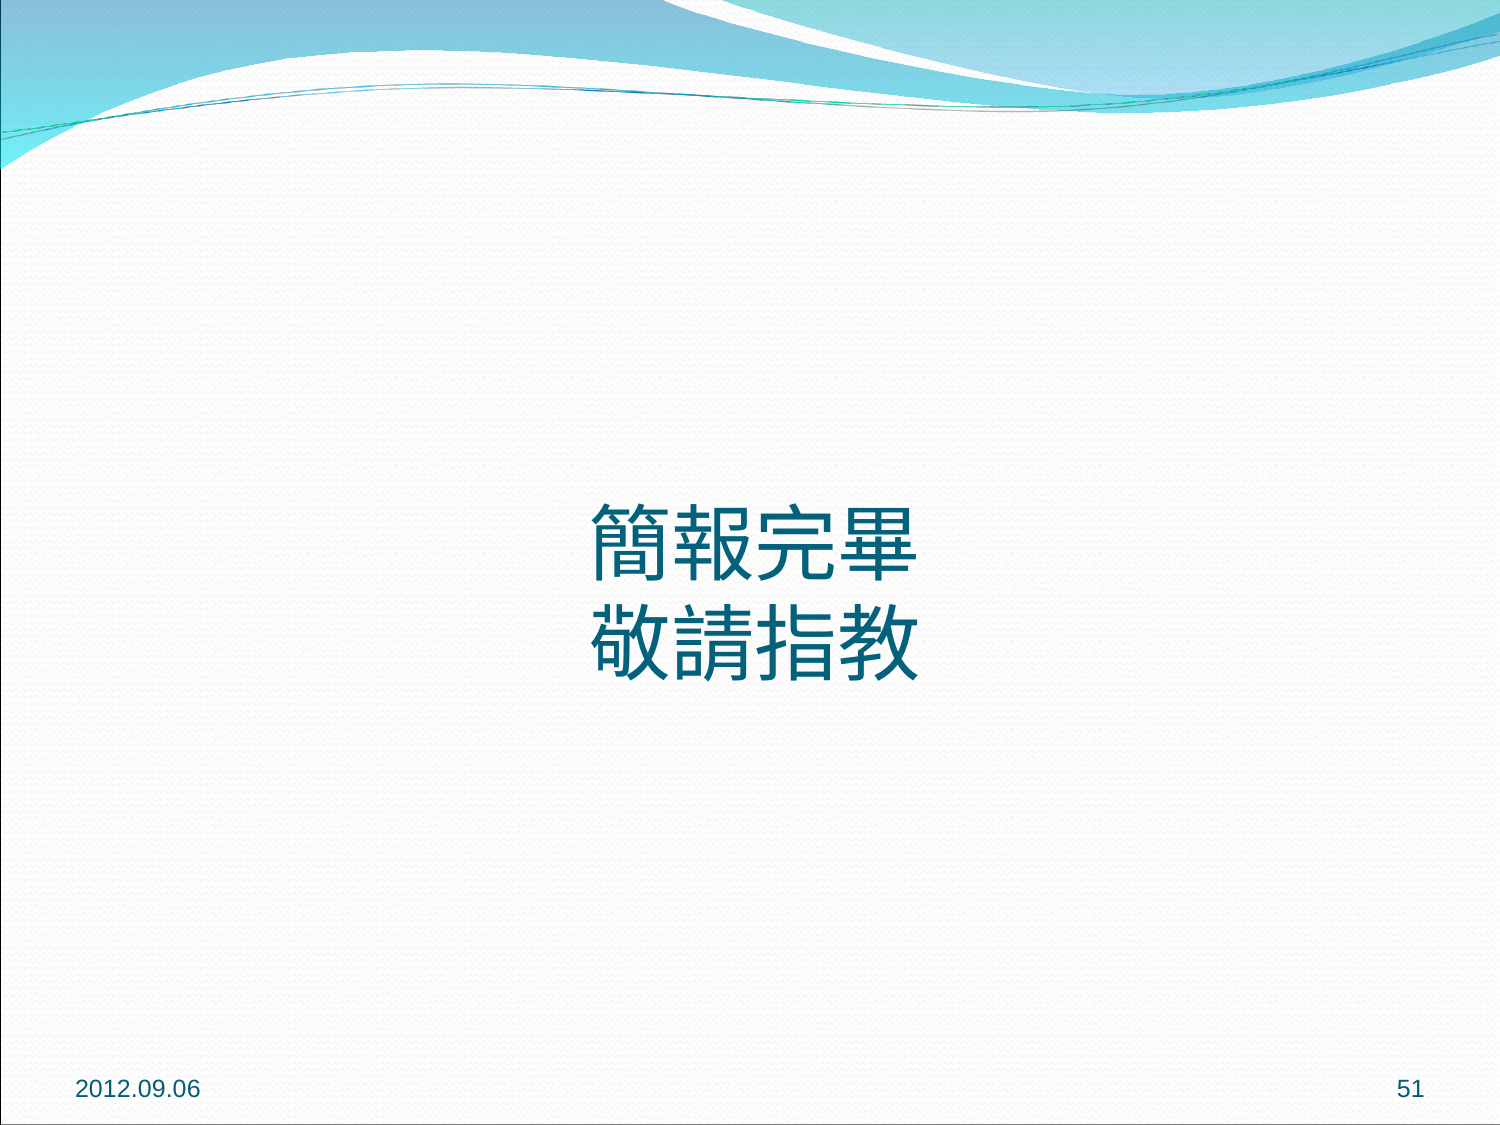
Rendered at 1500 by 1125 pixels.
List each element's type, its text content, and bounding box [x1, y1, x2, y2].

text_box 2012.09.06 [74, 1042, 426, 1103]
text_box 簡報完畢 敬請指教 [117, 398, 1393, 692]
text_box <number> [1299, 1042, 1426, 1103]
picture [0, 0, 1500, 1125]
